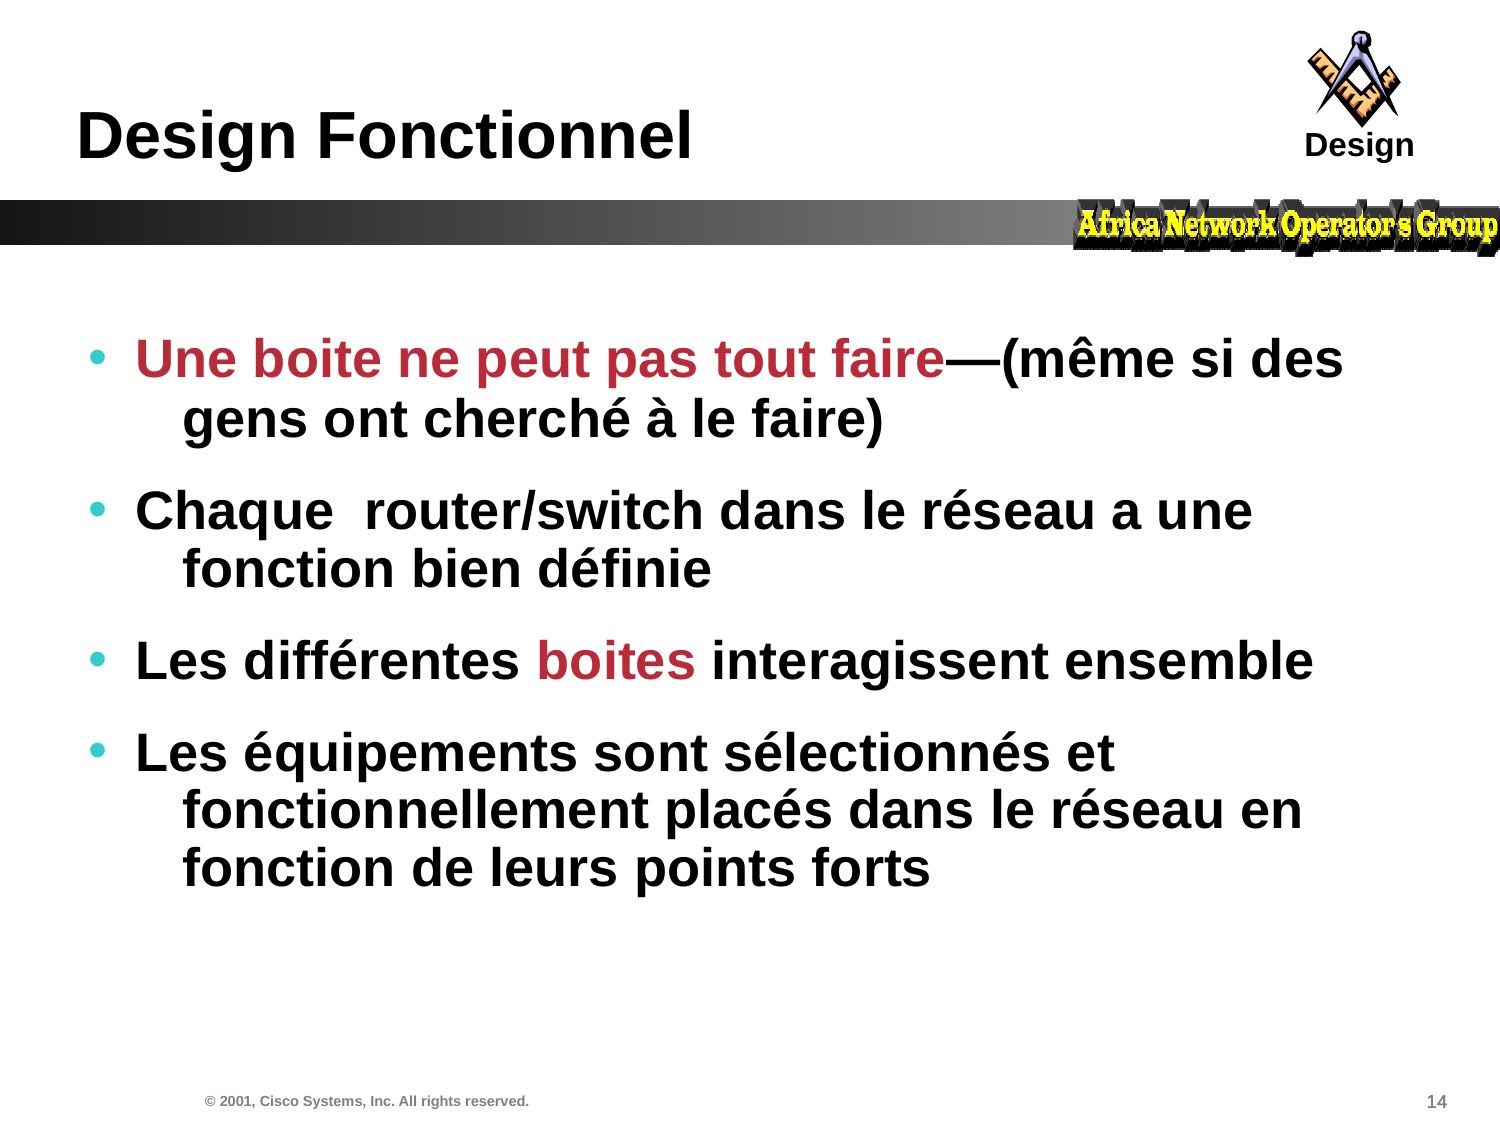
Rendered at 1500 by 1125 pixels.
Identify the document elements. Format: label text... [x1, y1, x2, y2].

list Une boite ne peut pas tout faire—(même si des gens ont cherché à le faire) Chaque router/switch dans le réseau a une fonction bien définie Les différentes boites interagissent ensemble Les équipements sont sélectionnés et fonctionnellement placés dans le réseau en fonction de leurs points forts [75, 304, 1412, 1009]
picture [1070, 180, 1500, 275]
title Design Fonctionnel [62, 41, 1313, 180]
text_box Design [1292, 118, 1428, 170]
picture [1307, 29, 1402, 118]
